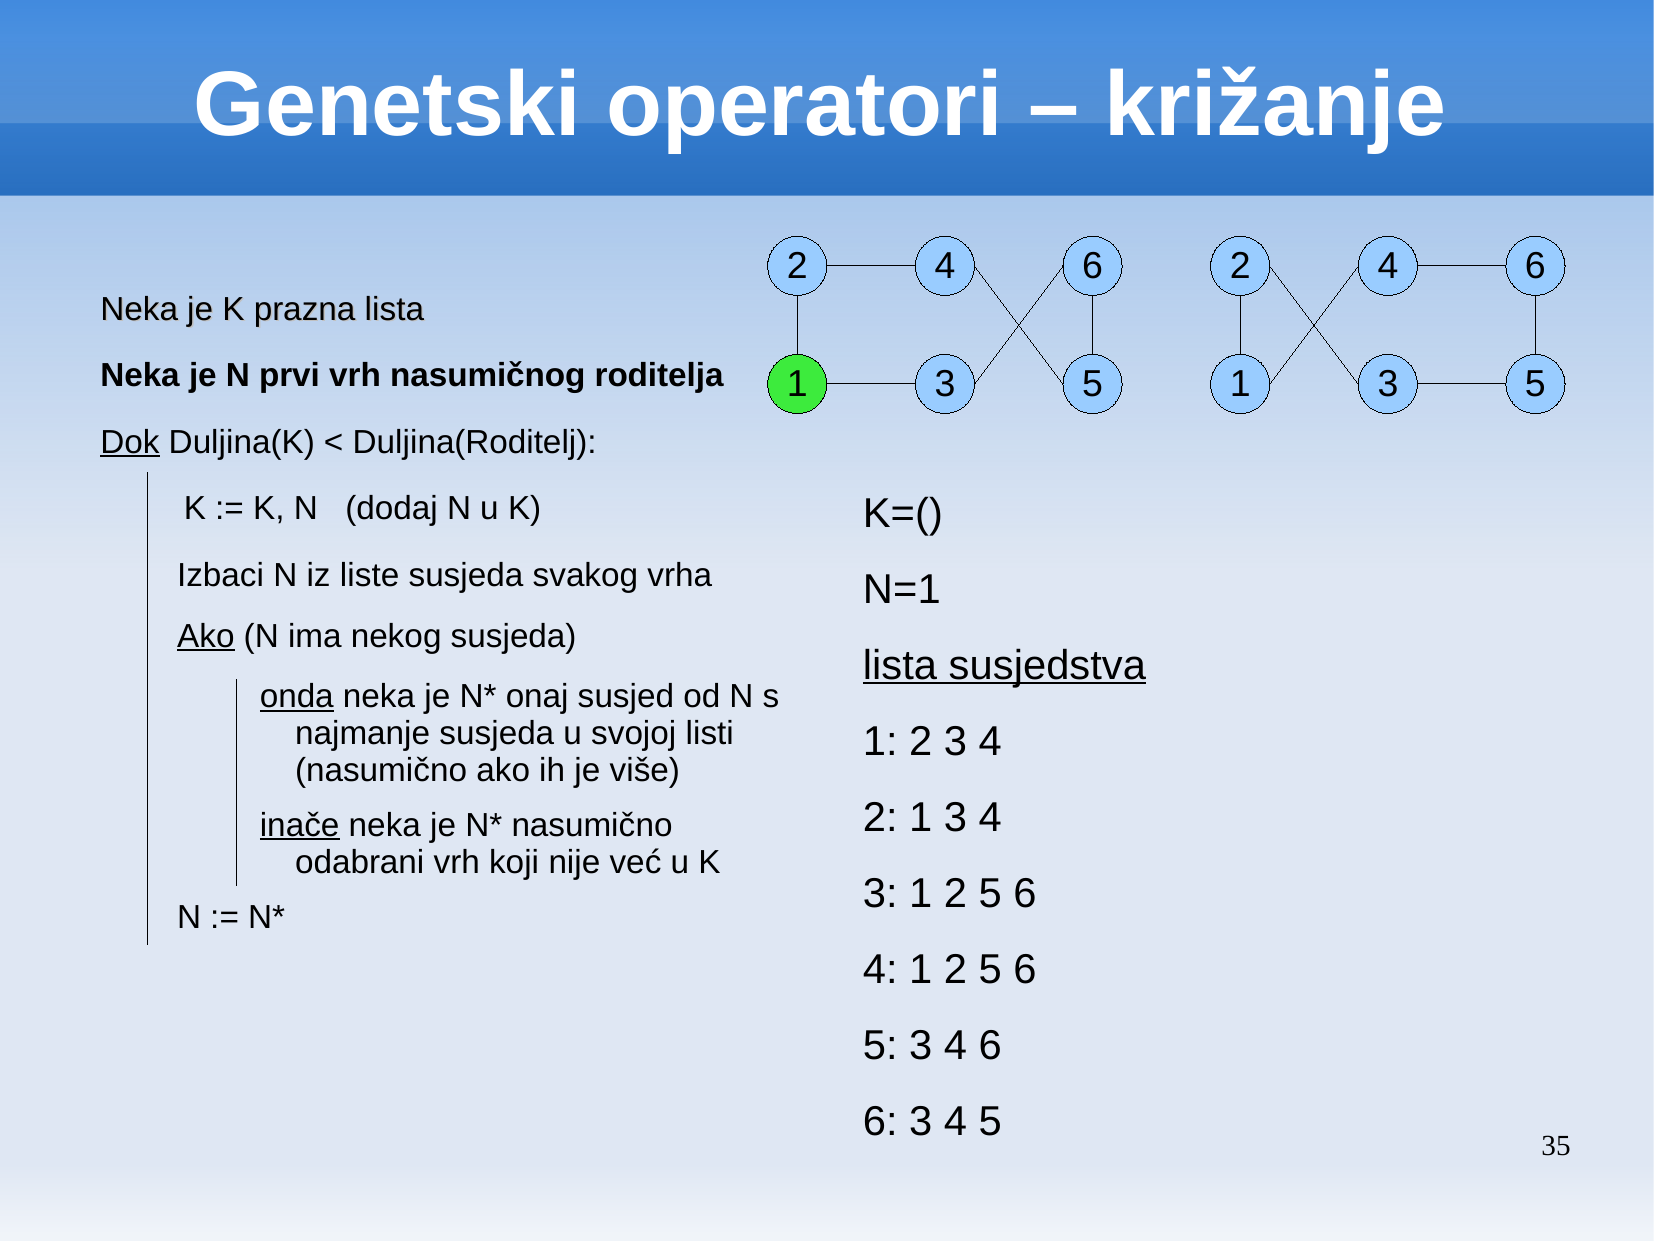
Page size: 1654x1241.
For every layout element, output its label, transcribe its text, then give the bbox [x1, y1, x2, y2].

list Neka je K prazna lista Neka je N prvi vrh nasumičnog roditelja Dok Duljina(K) < Duljina(Roditelj): K := K, N (dodaj N u K) Izbaci N iz liste susjeda svakog vrha Ako (N ima nekog susjeda) onda neka je N* onaj susjed od N s najmanje susjeda u svojoj listi (nasumično ako ih je više) inače neka je N* nasumično odabrani vrh koji nije već u K N := N* [82, 290, 809, 1134]
text_box 2 [767, 236, 827, 296]
text_box 2 [1210, 236, 1270, 296]
text_box 4 [1358, 236, 1418, 296]
text_box 3 [1358, 354, 1418, 414]
text_box 6 [1063, 236, 1123, 296]
text_box 5 [1505, 354, 1566, 414]
list K=() N=1 lista susjedstva 1: 2 3 4 2: 1 3 4 3: 1 2 5 6 4: 1 2 5 6 5: 3 4 6 6: 3 4 5 [845, 290, 1572, 1211]
text_box 1 [767, 354, 827, 414]
text_box 5 [1062, 354, 1123, 414]
title Genetski operatori – križanje [76, 0, 1565, 208]
text_box 6 [1505, 236, 1566, 296]
picture [0, 0, 1654, 1241]
text_box 4 [915, 236, 975, 296]
text_box 3 [915, 354, 975, 414]
text_box 1 [1210, 354, 1270, 414]
